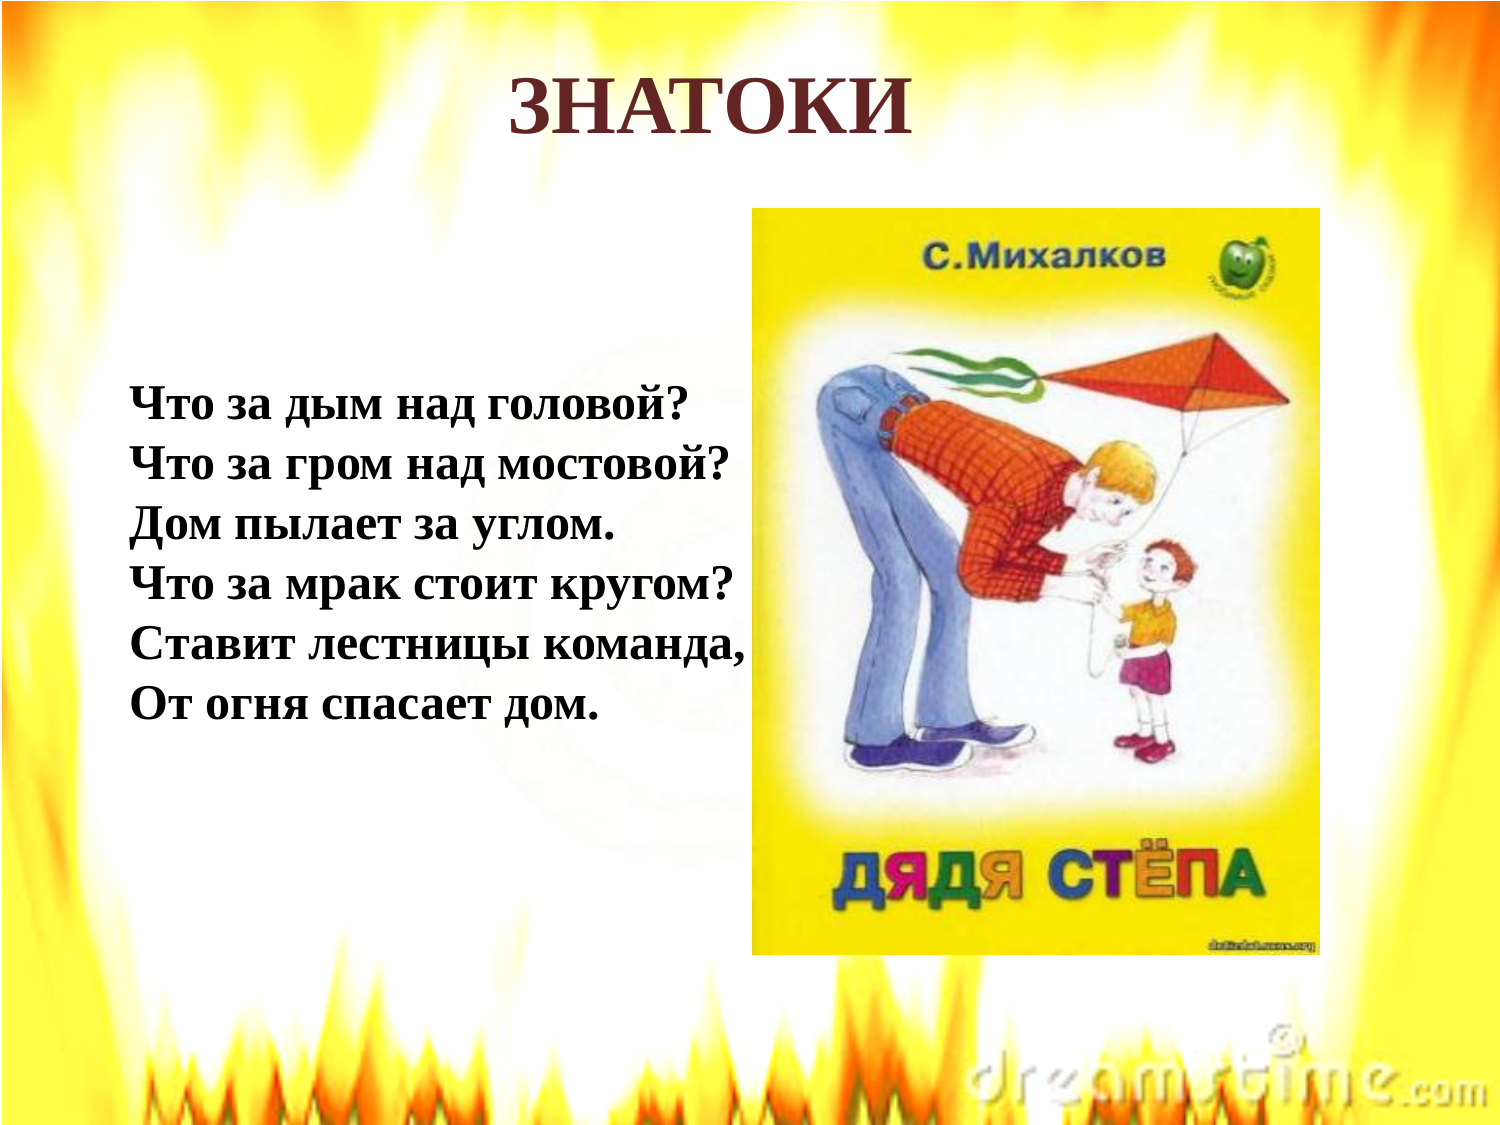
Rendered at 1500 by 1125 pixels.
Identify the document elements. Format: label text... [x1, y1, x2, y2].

text_box ЗНАТОКИ [492, 42, 937, 158]
text_box Что за дым над головой? Что за гром над мостовой? Дом пылает за углом. Что за мрак стоит кругом? Ставит лестницы команда, От огня спасает дом. [115, 361, 752, 737]
picture [2, 1, 1500, 1125]
